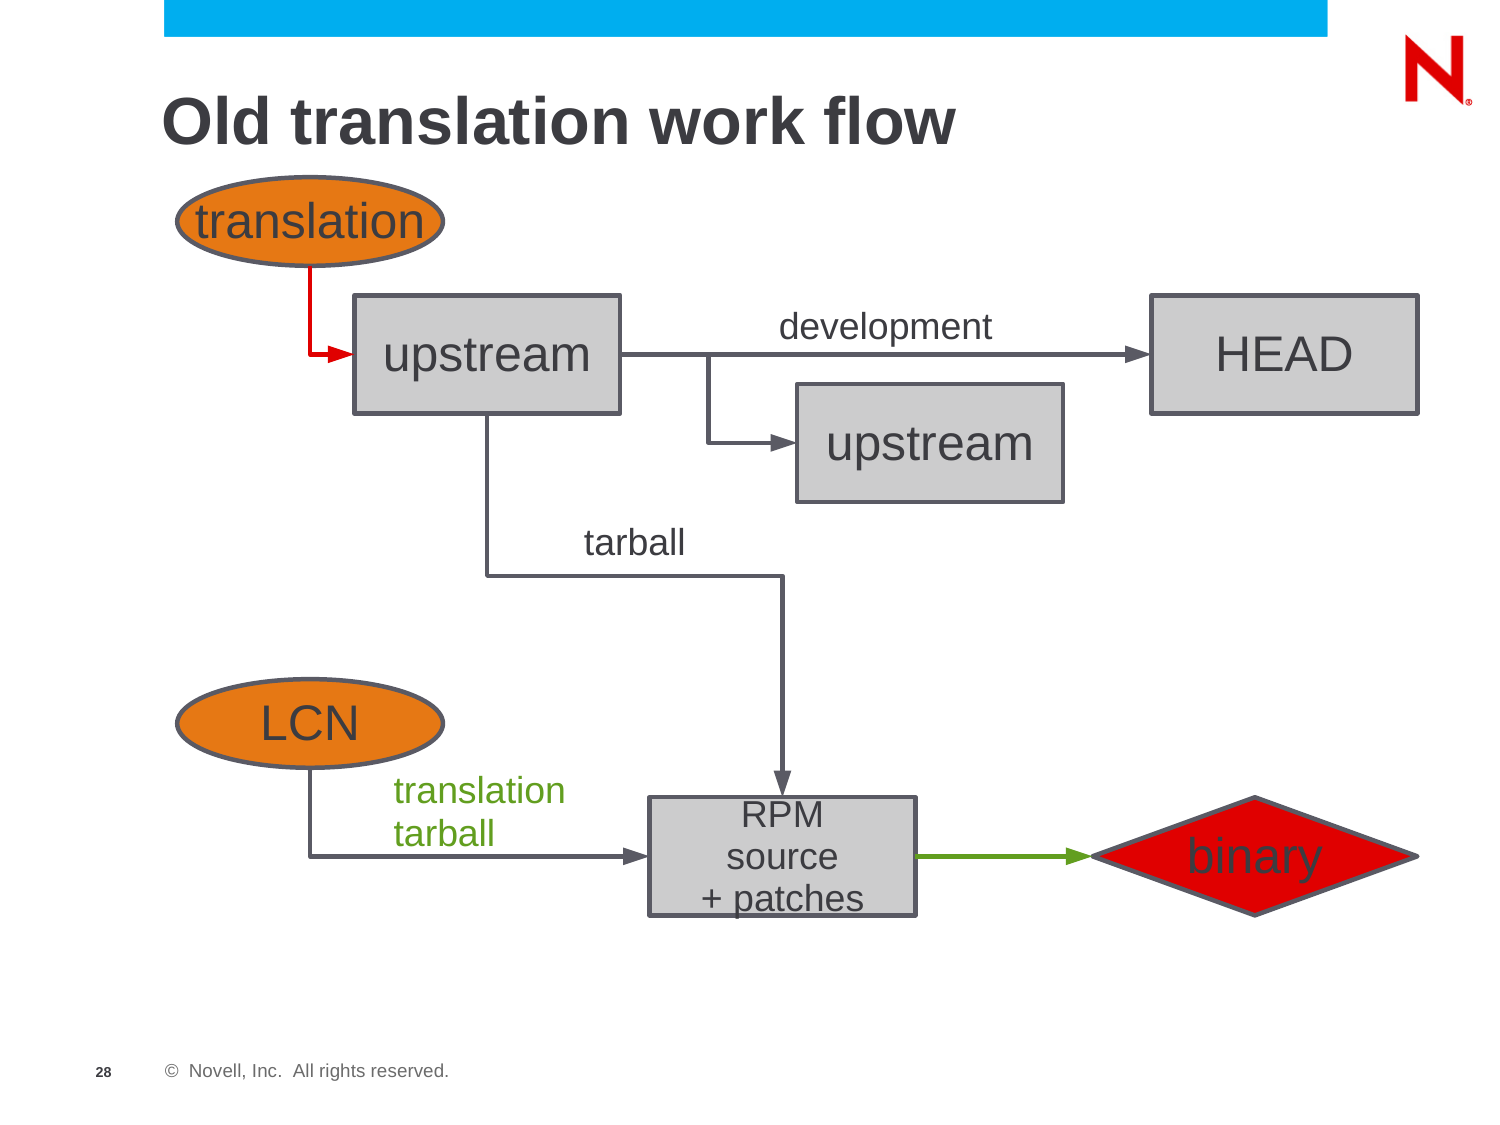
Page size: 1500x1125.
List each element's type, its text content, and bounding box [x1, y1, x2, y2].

text_box HEAD [1151, 295, 1418, 414]
text_box upstream [797, 383, 1063, 502]
text_box RPM source + patches [649, 797, 916, 916]
picture [1403, 32, 1473, 107]
text_box upstream [354, 295, 621, 414]
text_box translation [177, 177, 443, 266]
title Old translation work flow [161, 41, 1383, 205]
text_box binary [1093, 797, 1418, 916]
text_box LCN [177, 679, 443, 768]
